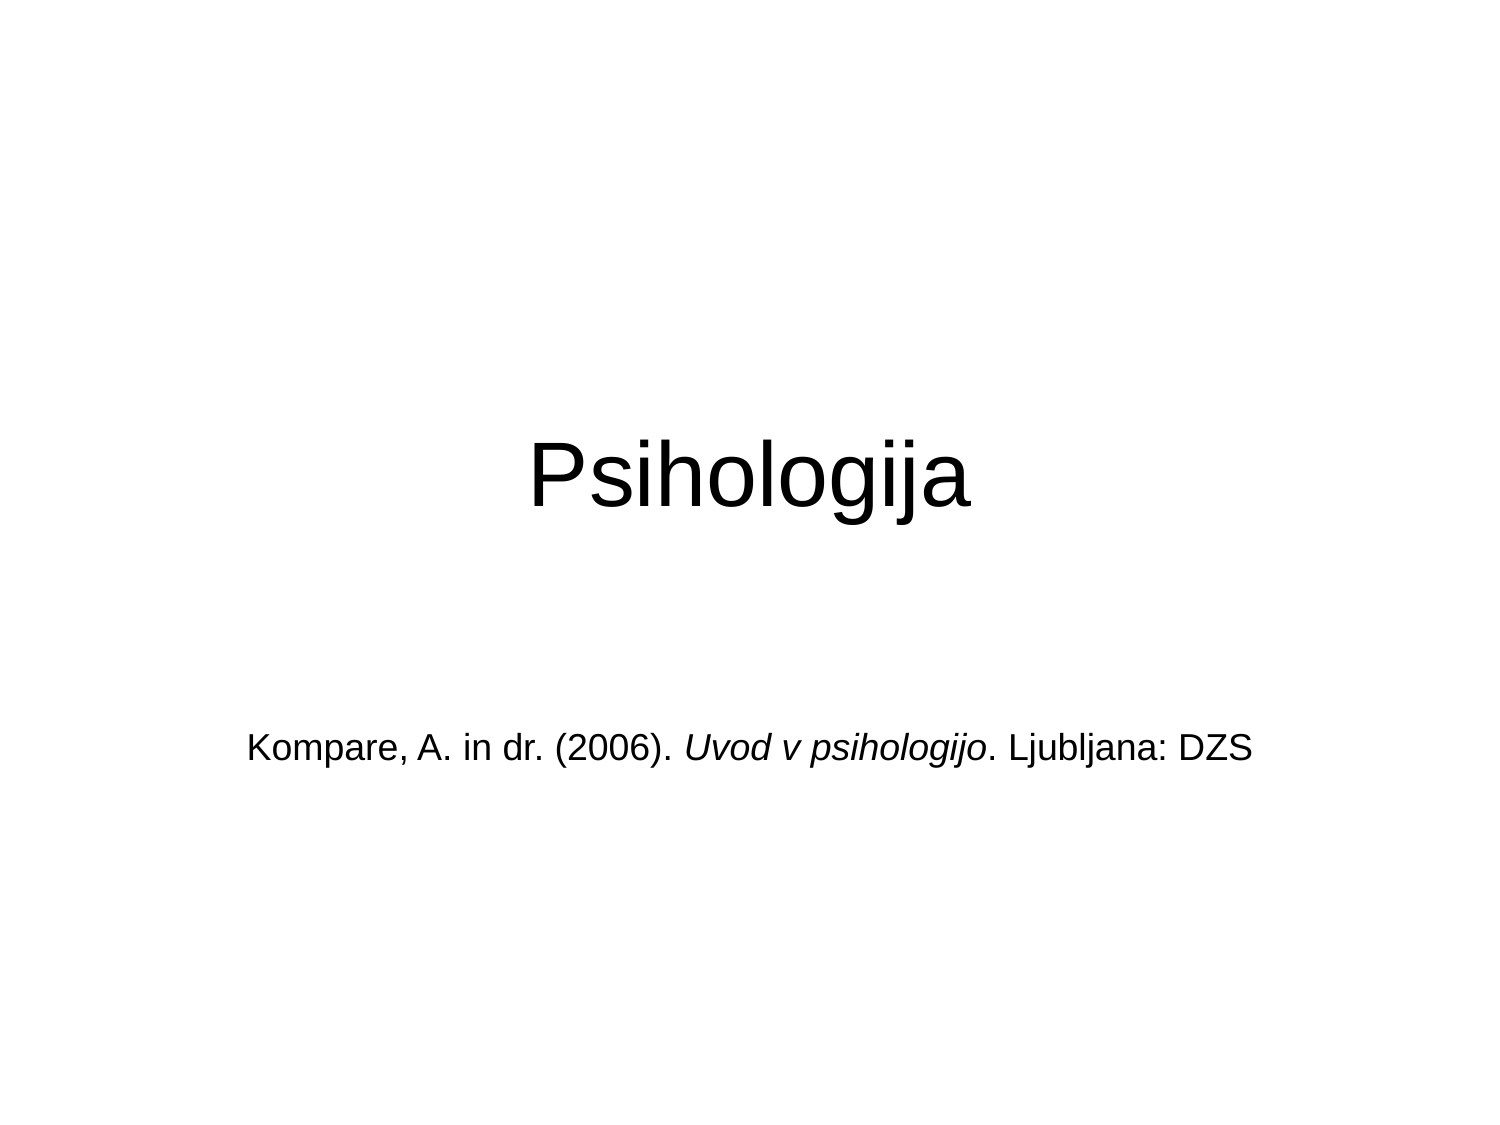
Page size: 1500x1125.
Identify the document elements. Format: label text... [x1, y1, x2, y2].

subtitle Kompare, A. in dr. (2006). Uvod v psihologijo. Ljubljana: DZS [225, 637, 1275, 925]
title Psihologija [112, 349, 1388, 591]
